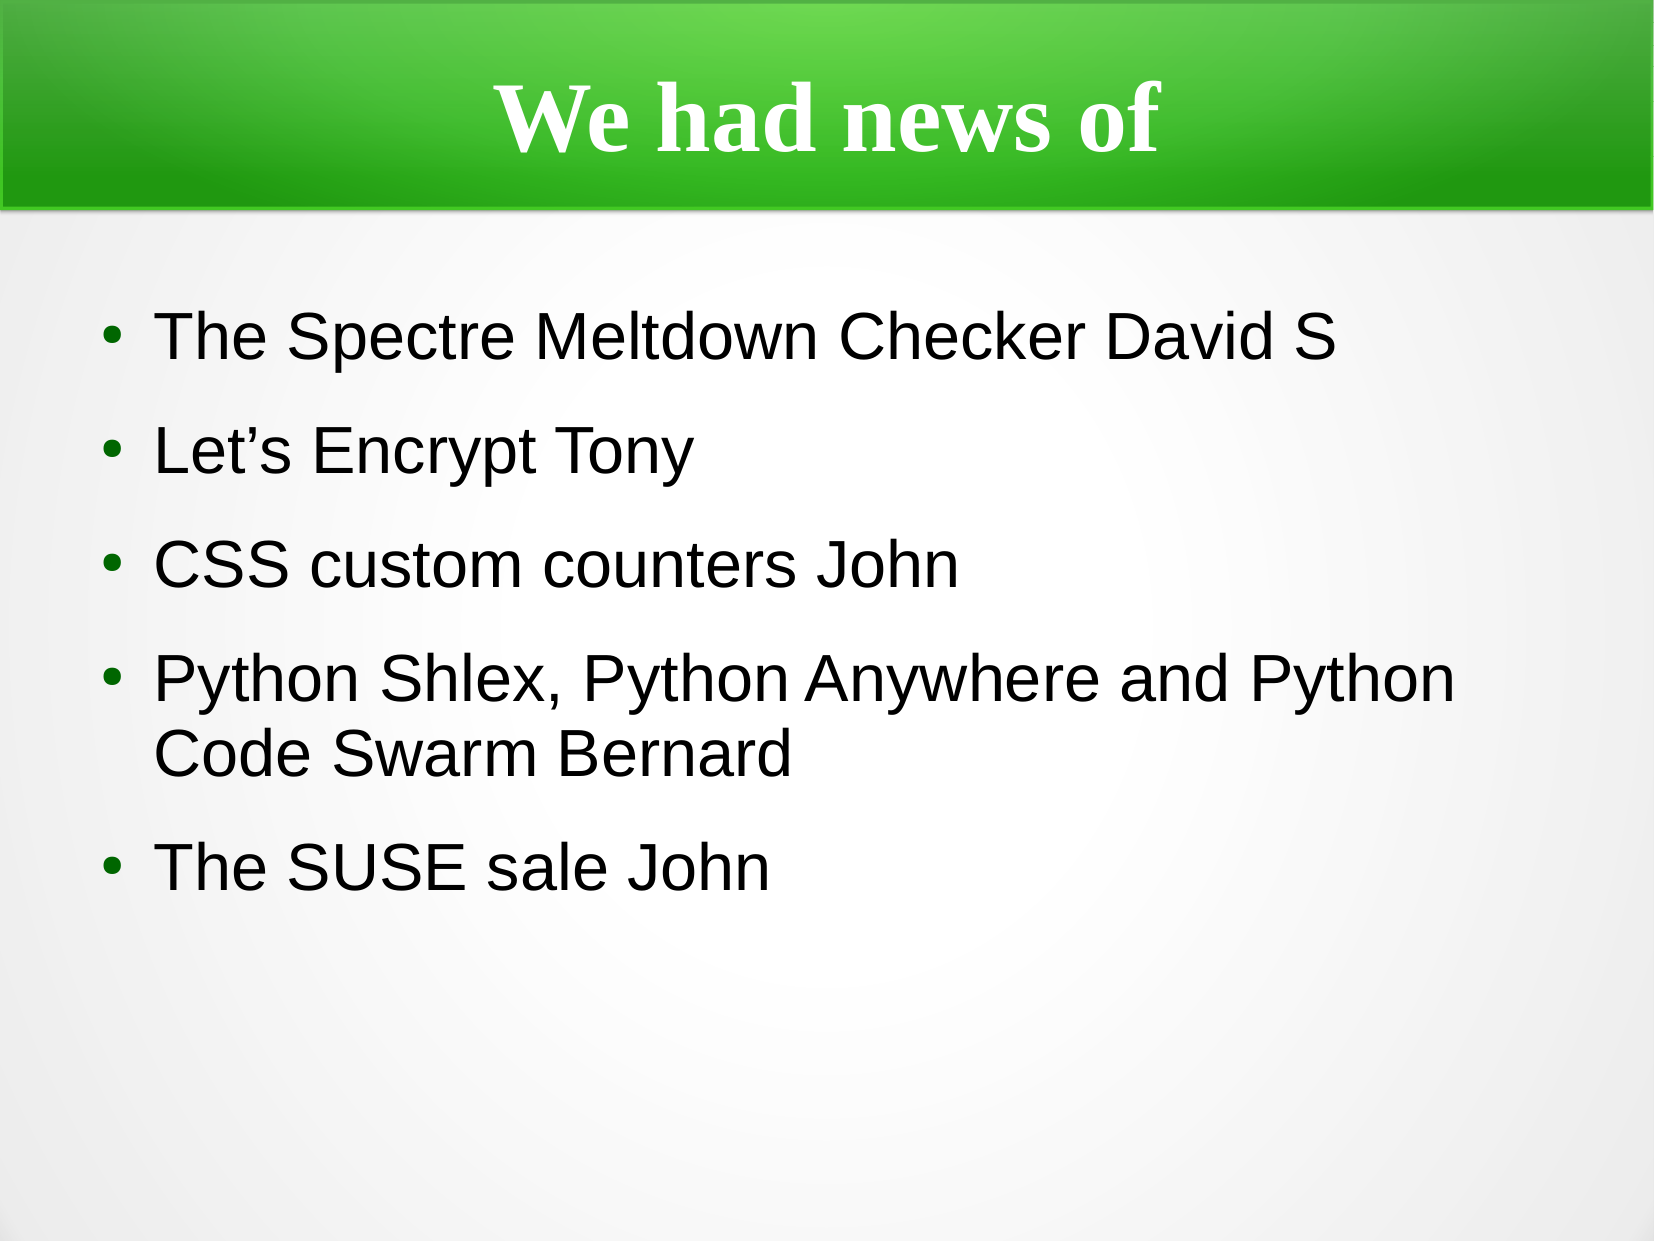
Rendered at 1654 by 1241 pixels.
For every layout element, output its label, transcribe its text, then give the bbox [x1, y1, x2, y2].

list The Spectre Meltdown Checker David S Let’s Encrypt Tony CSS custom counters John Python Shlex, Python Anywhere and Python Code Swarm Bernard The SUSE sale John [82, 299, 1571, 1019]
title We had news of [82, 45, 1571, 192]
